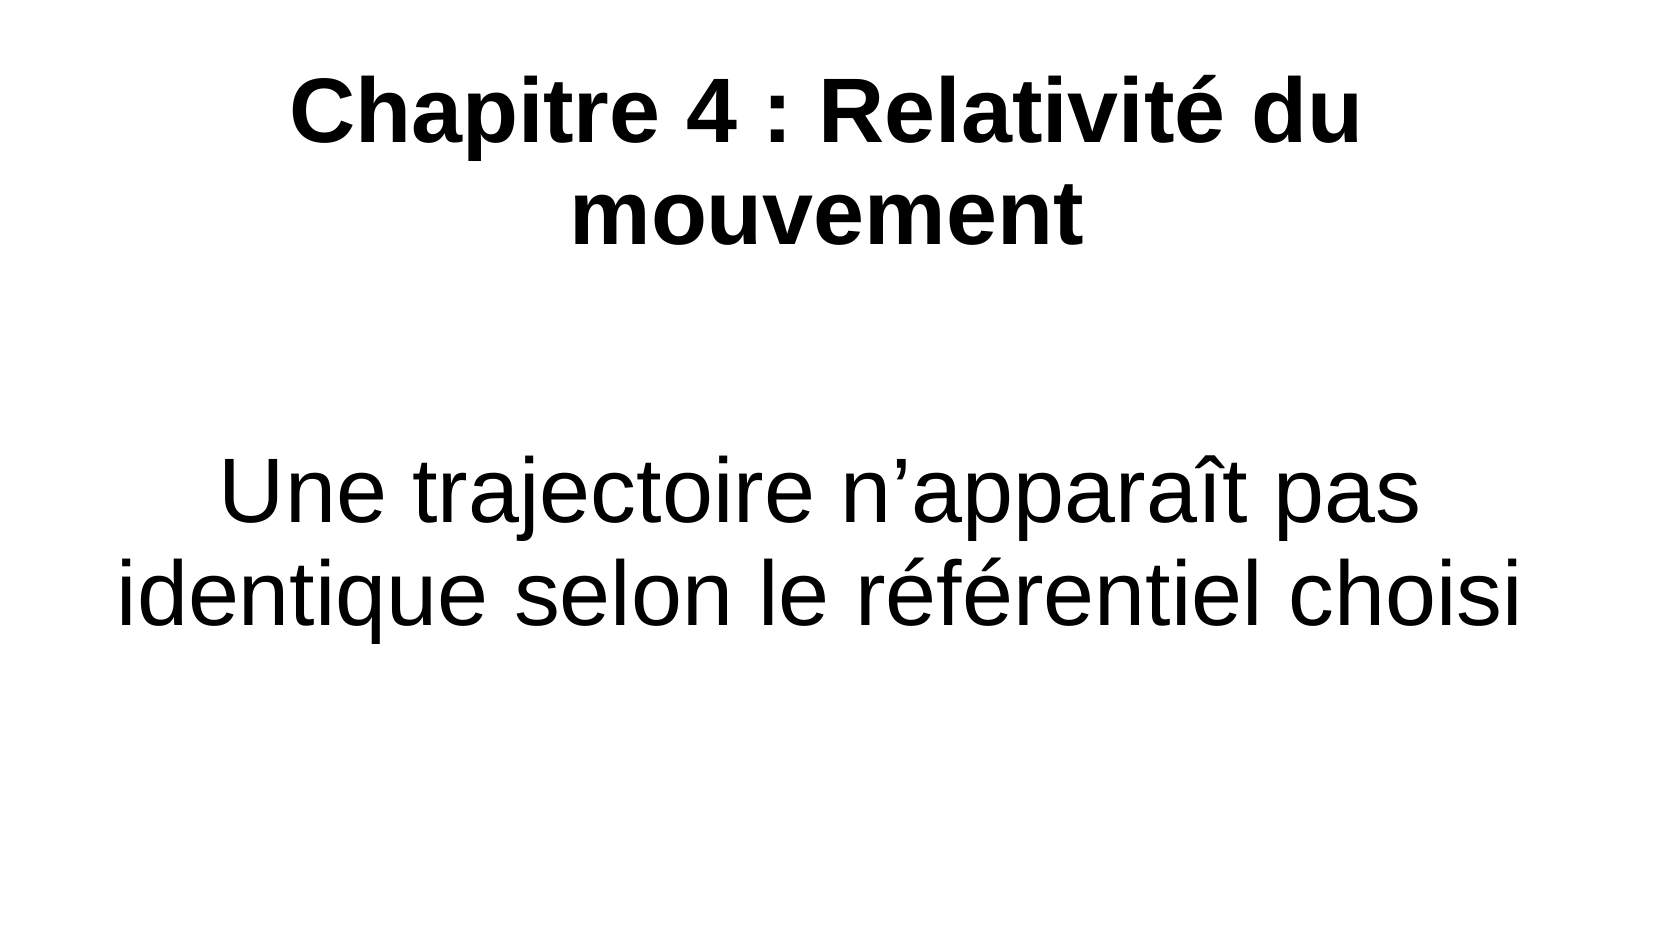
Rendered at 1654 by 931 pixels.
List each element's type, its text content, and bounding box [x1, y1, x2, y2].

title Chapitre 4 : Relativité du mouvement [82, 59, 1571, 265]
title Une trajectoire n’apparaît pas identique selon le référentiel choisi [76, 228, 1565, 857]
